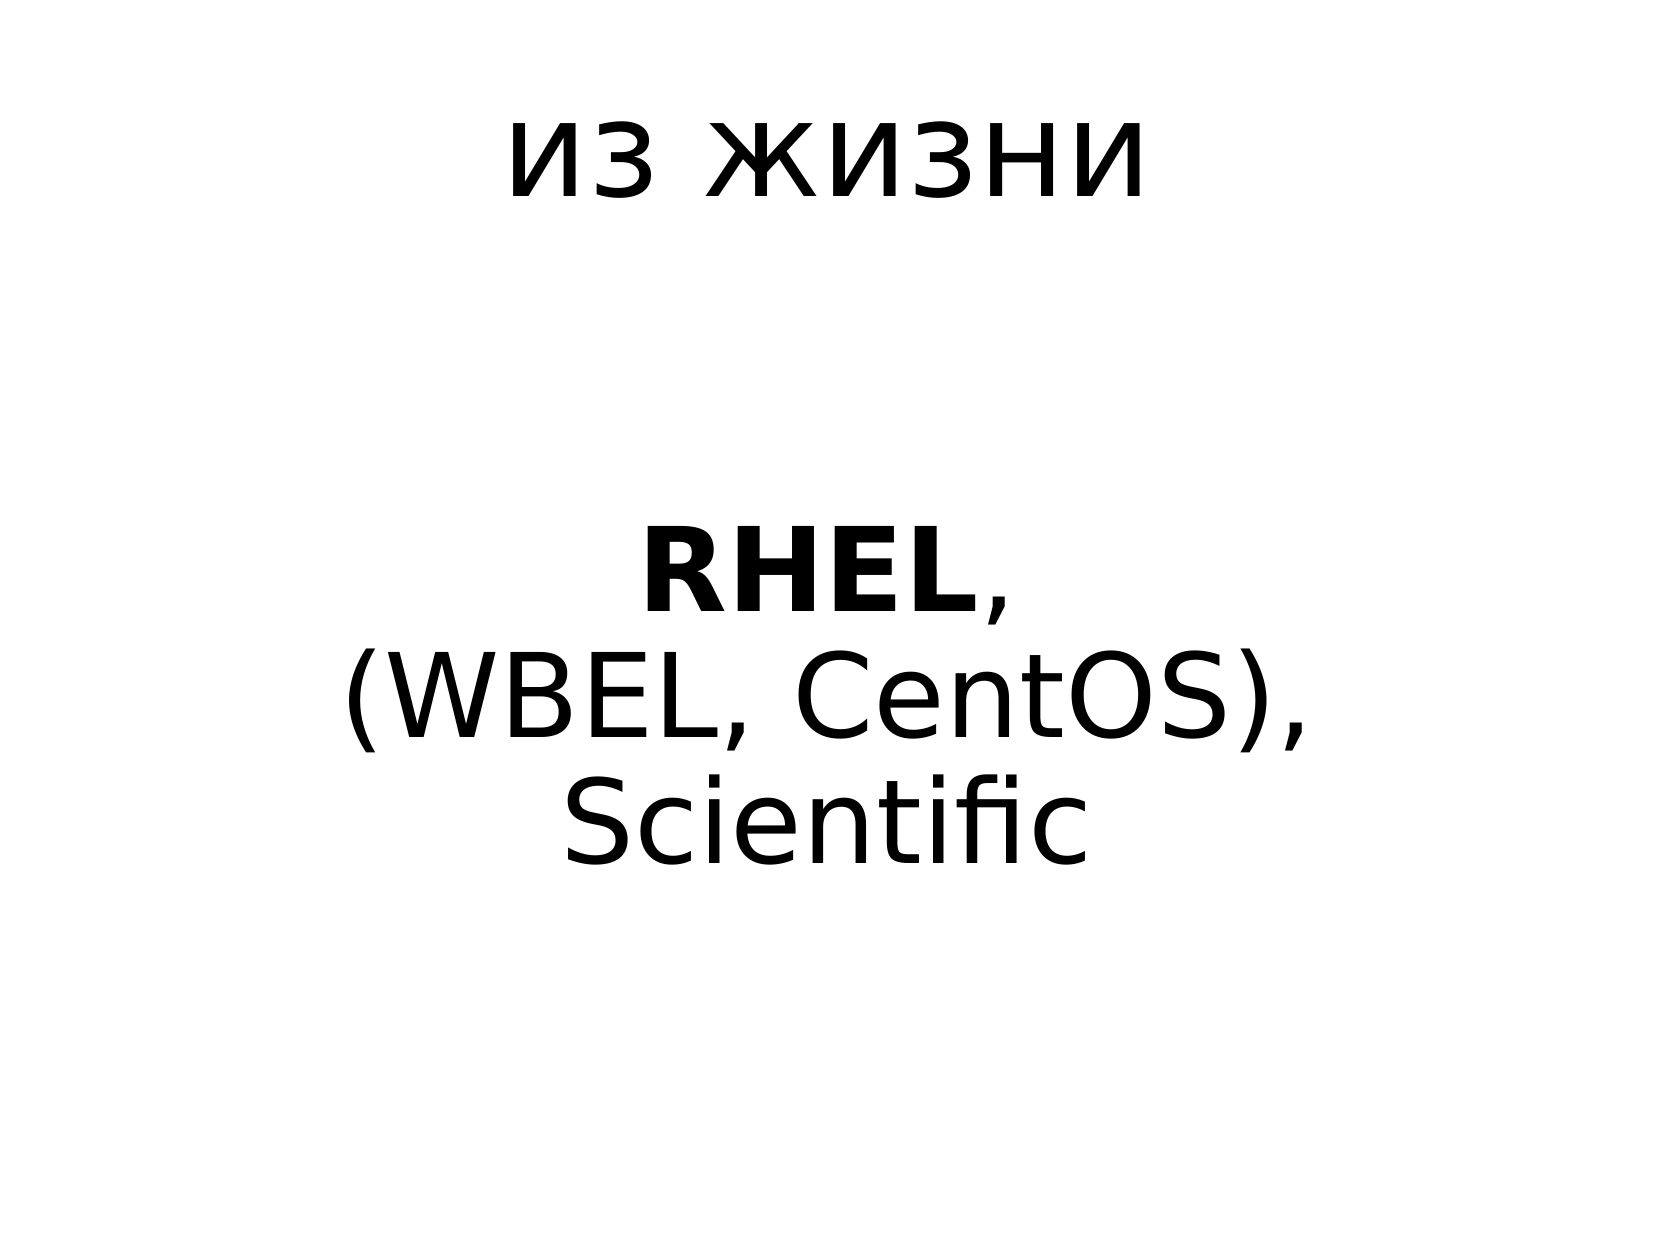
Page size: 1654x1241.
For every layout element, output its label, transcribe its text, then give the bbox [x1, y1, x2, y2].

subtitle RHEL, (WBEL, CentOS), Scientific [82, 290, 1571, 1109]
title из жизни [82, 49, 1571, 257]
